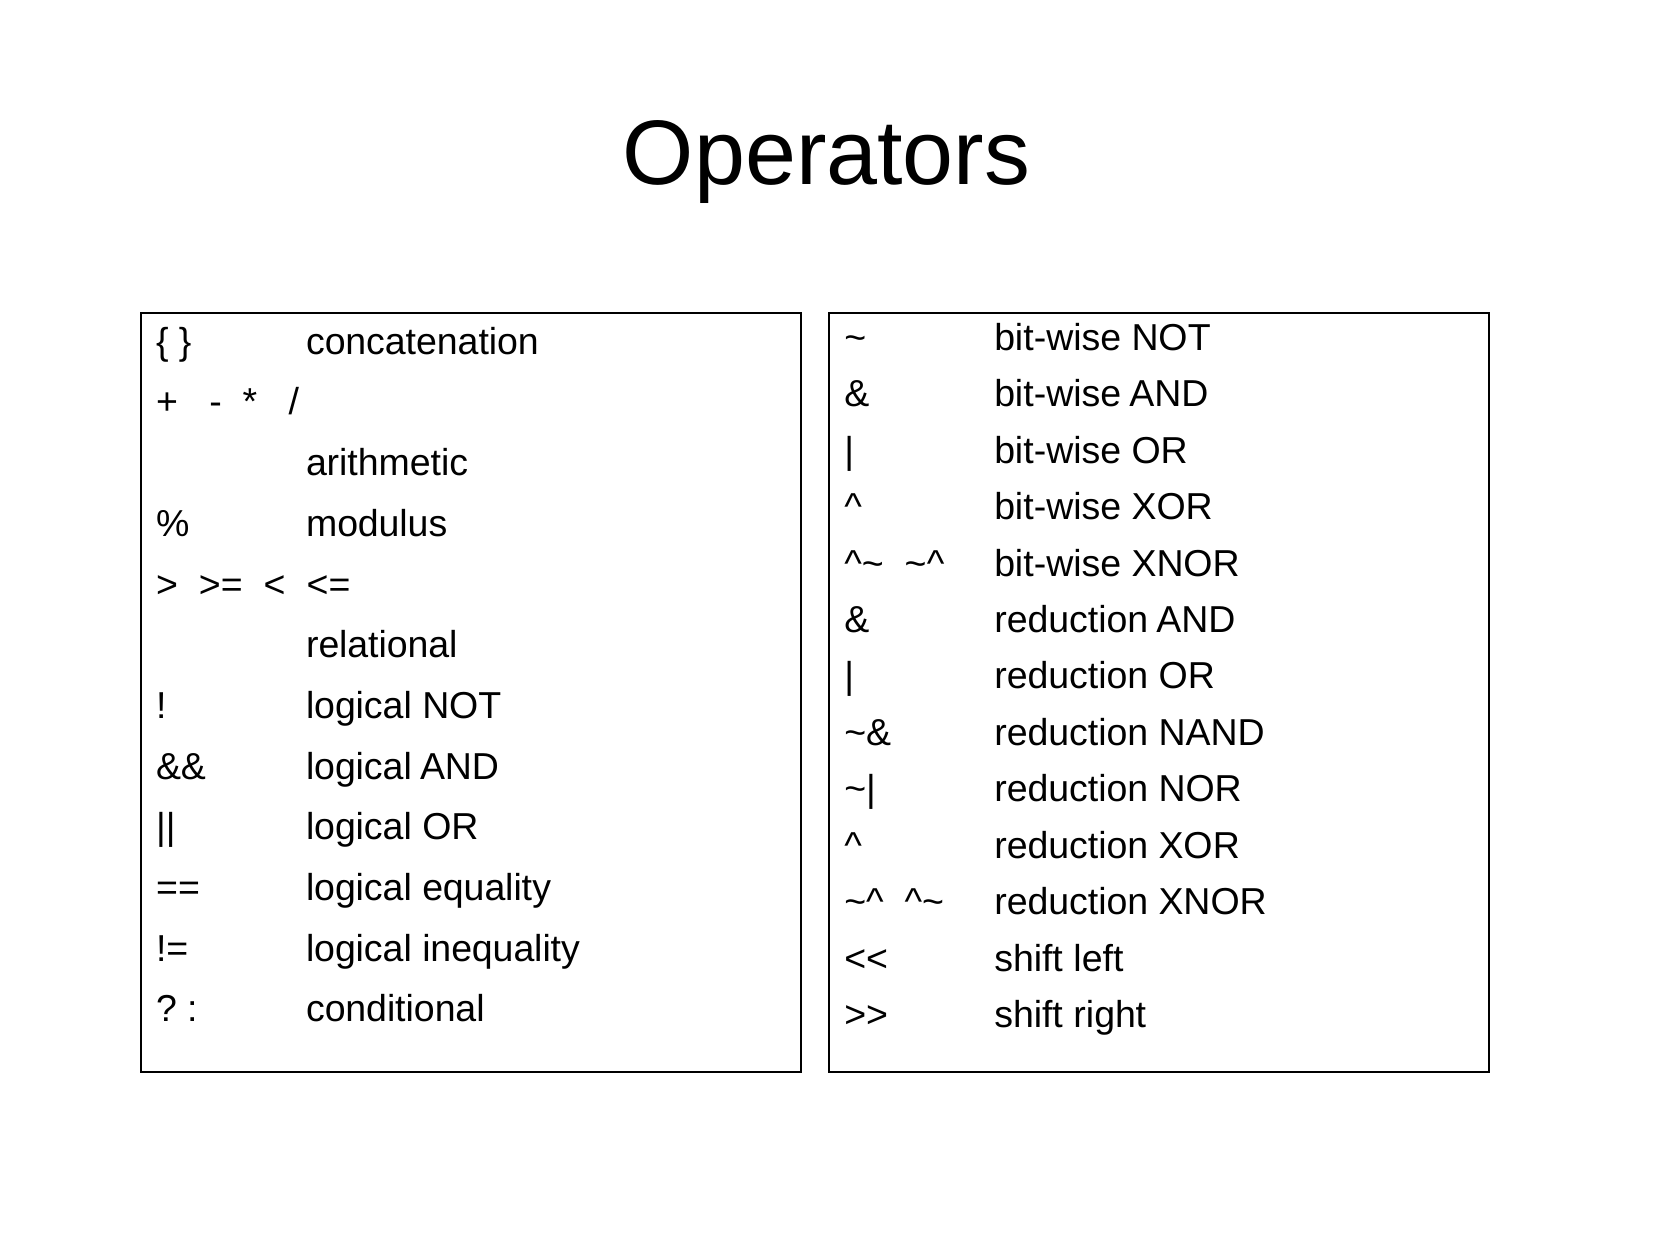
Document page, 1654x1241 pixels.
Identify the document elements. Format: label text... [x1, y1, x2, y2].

text_box ~ bit-wise NOT & bit-wise AND | bit-wise OR ^ bit-wise XOR ^~ ~^ bit-wise XNOR & reduction AND | reduction OR ~& reduction NAND ~| reduction NOR ^ reduction XOR ~^ ^~ reduction XNOR << shift left >> shift right [829, 312, 1489, 1072]
title Operators [82, 56, 1571, 250]
text_box { } concatenation + - * / arithmetic % modulus > >= < <= relational ! logical NOT && logical AND || logical OR == logical equality != logical inequality ? : conditional [140, 312, 801, 1072]
